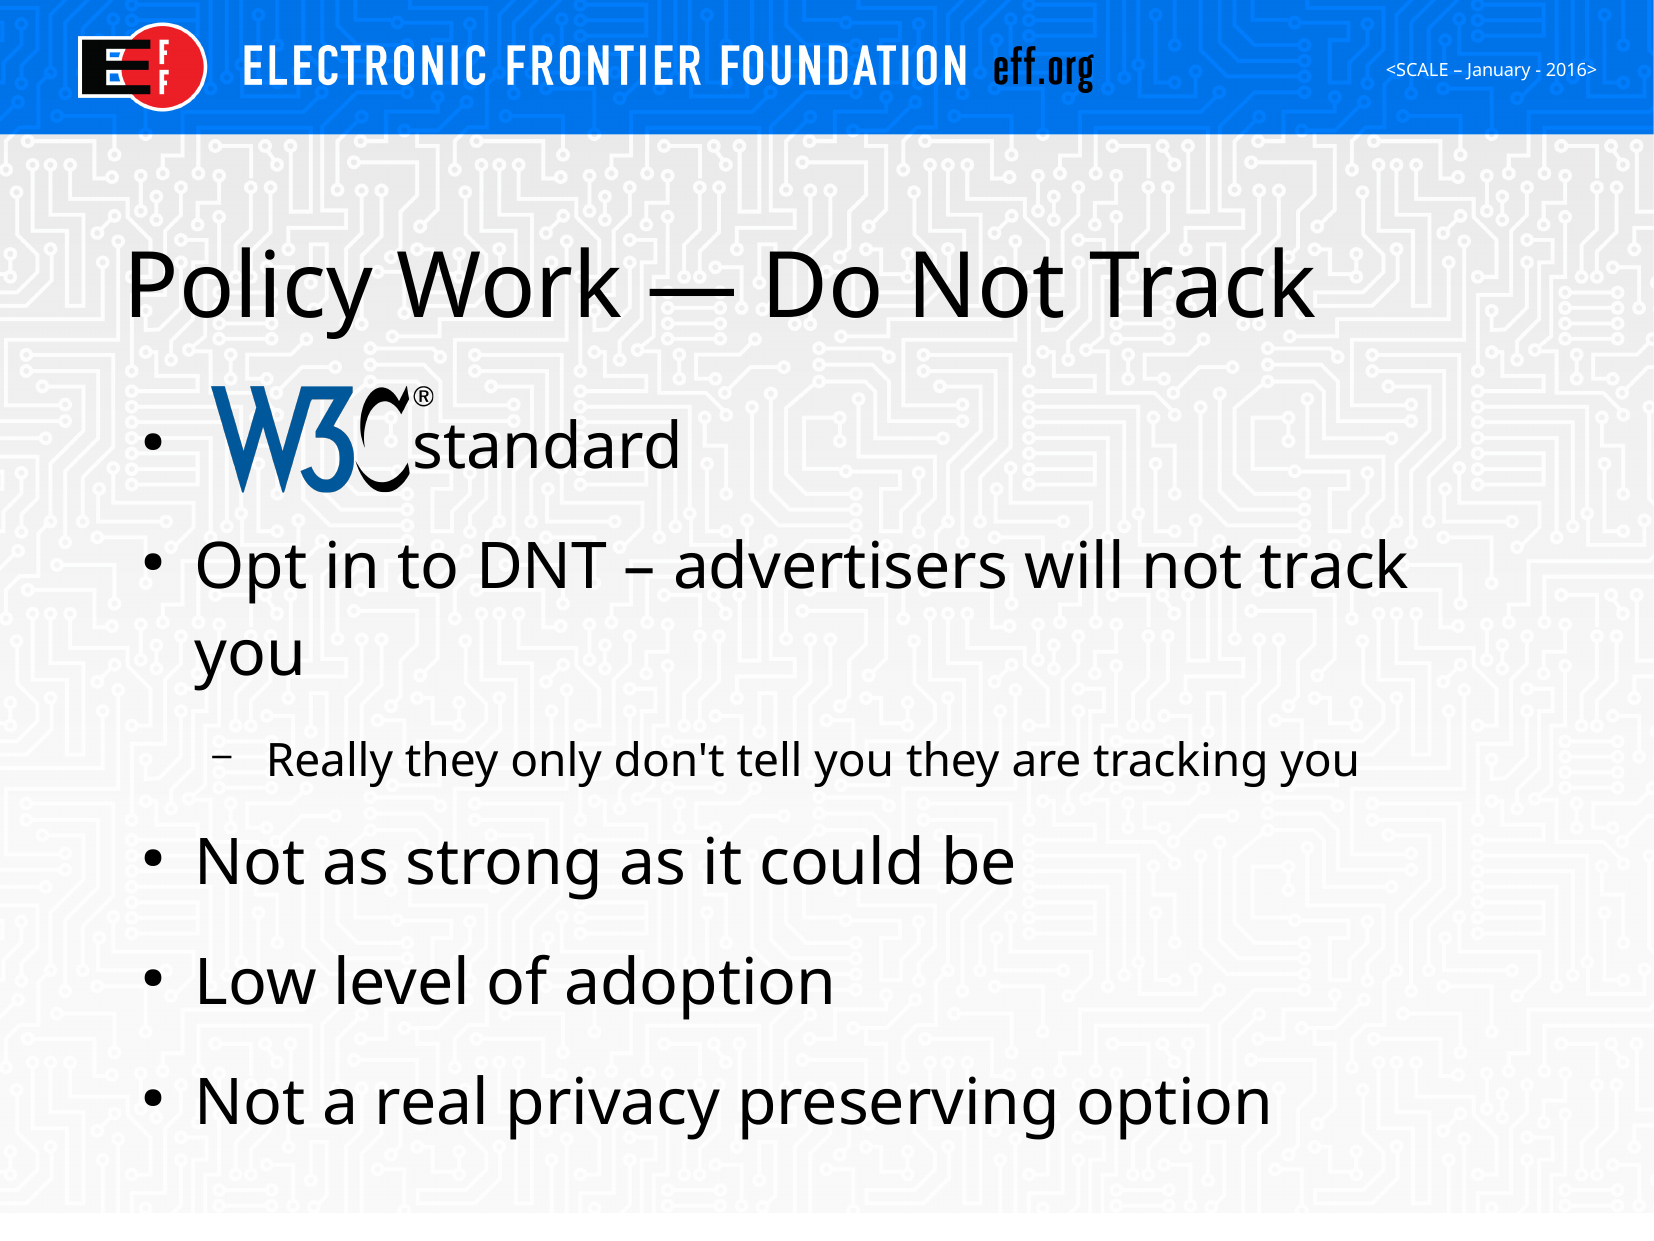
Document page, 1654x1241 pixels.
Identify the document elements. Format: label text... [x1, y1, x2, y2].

title Policy Work — Do Not Track [124, 179, 1530, 386]
picture [0, 0, 1654, 1213]
list standard Opt in to DNT – advertisers will not track you Really they only don't tell you they are tracking you Not as strong as it could be Low level of adoption Not a real privacy preserving option [124, 399, 1530, 1144]
